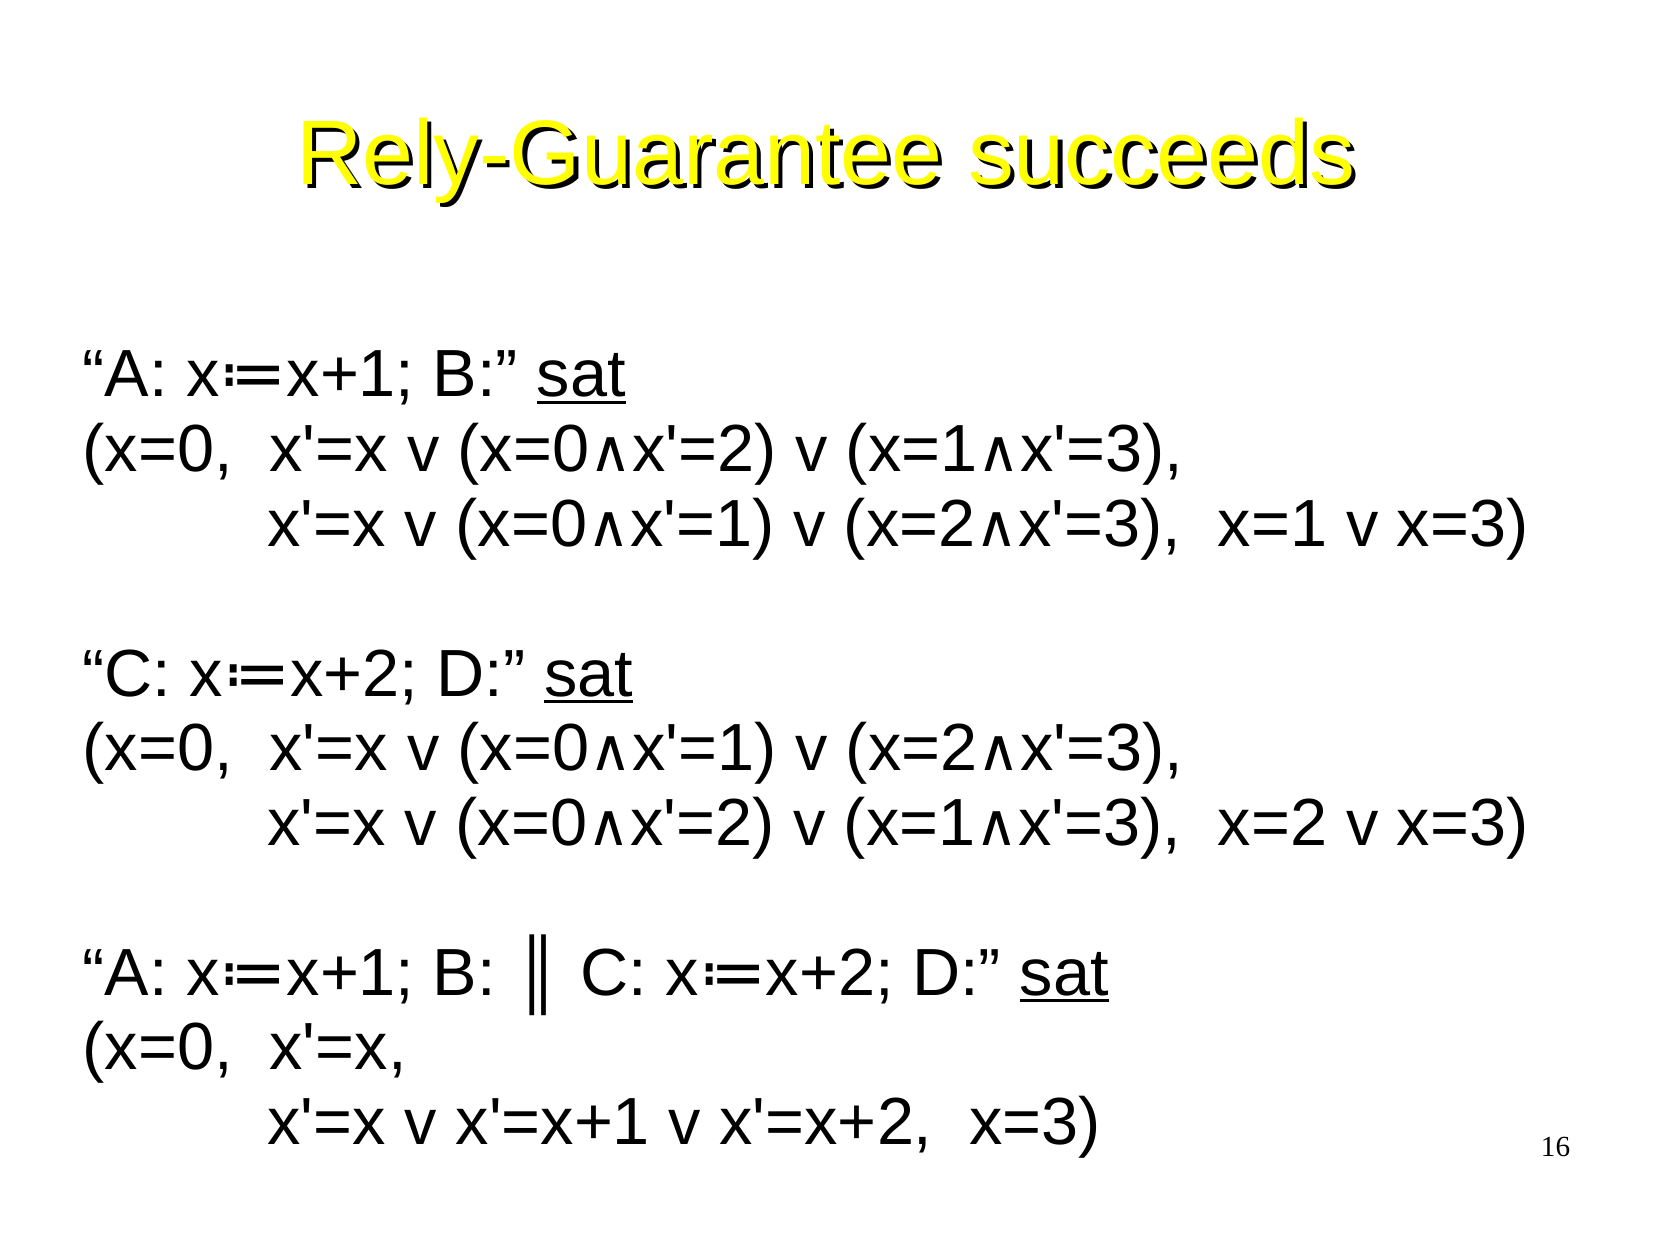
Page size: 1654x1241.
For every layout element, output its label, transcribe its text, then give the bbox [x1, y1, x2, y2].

title Rely-Guarantee succeeds [82, 49, 1571, 257]
subtitle “A: x≔x+1; B:” sat (x=0, x'=x v (x=0∧x'=2) v (x=1∧x'=3), x'=x v (x=0∧x'=1) v (x=2∧x'=3), x=1 v x=3) “C: x≔x+2; D:” sat (x=0, x'=x v (x=0∧x'=1) v (x=2∧x'=3), x'=x v (x=0∧x'=2) v (x=1∧x'=3), x=2 v x=3) “A: x≔x+1; B: ║ C: x≔x+2; D:” sat (x=0, x'=x, x'=x v x'=x+1 v x'=x+2, x=3) [82, 272, 1571, 1223]
